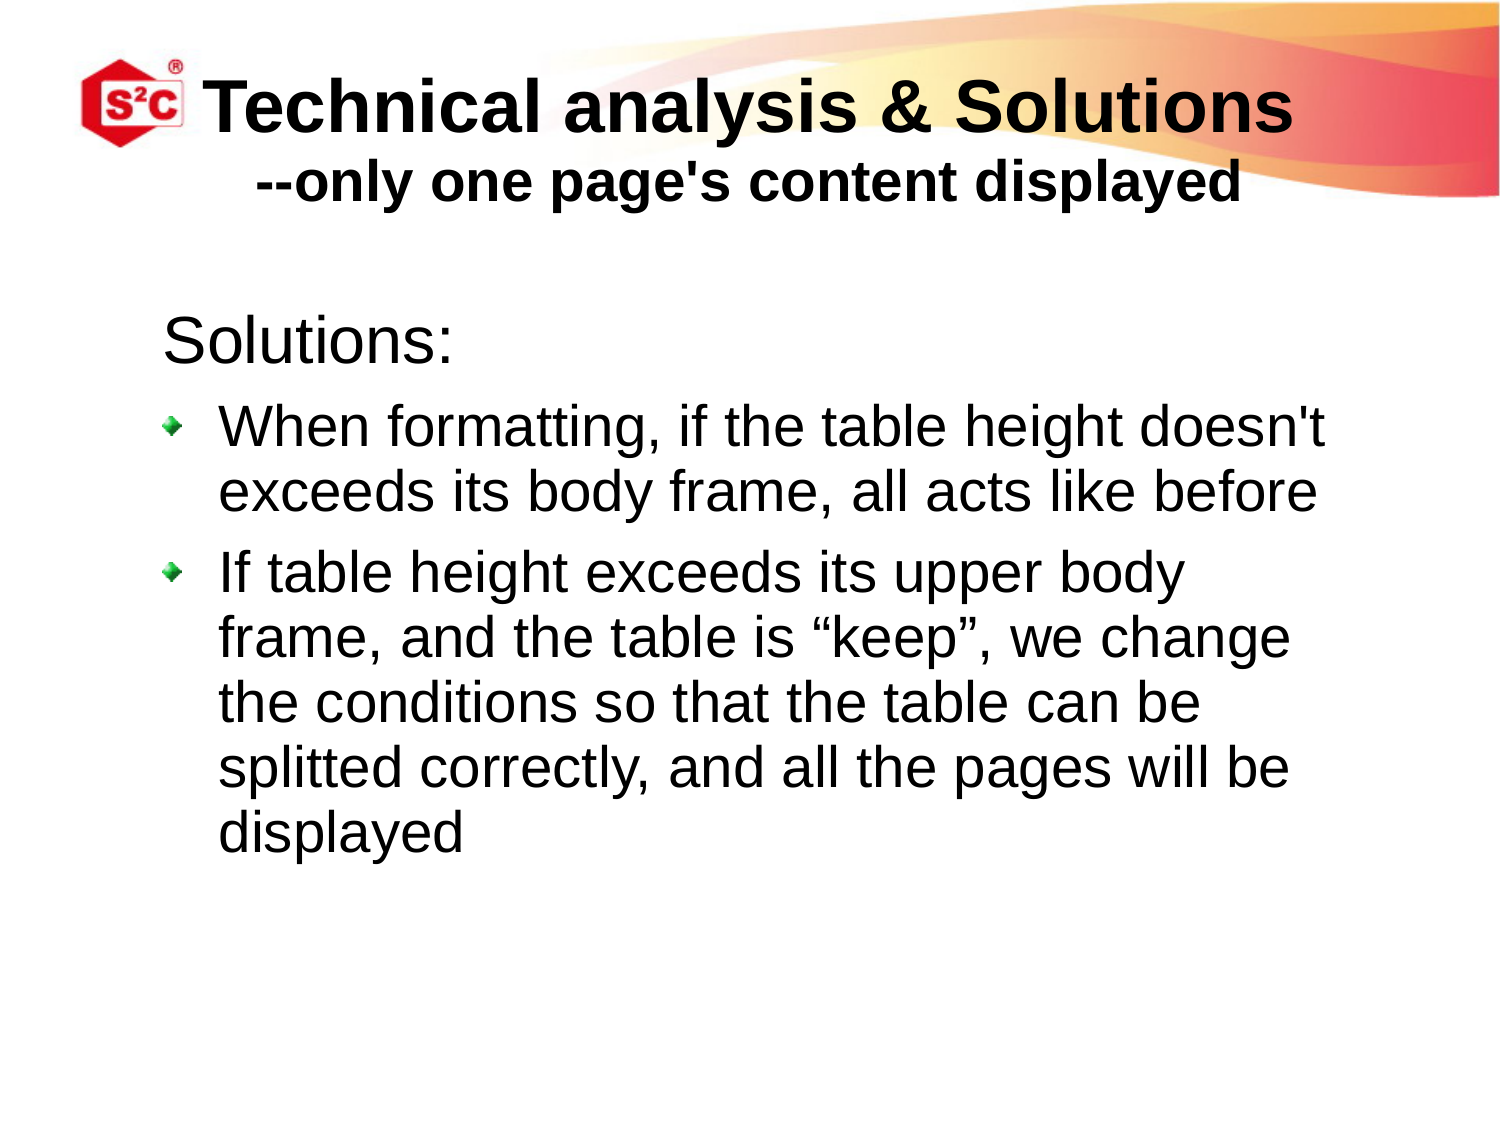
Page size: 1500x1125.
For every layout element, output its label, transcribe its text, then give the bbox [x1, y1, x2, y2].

list Solutions: When formatting, if the table height doesn't exceeds its body frame, all acts like before If table height exceeds its upper body frame, and the table is “keep”, we change the conditions so that the table can be splitted correctly, and all the pages will be displayed [147, 295, 1359, 945]
picture [0, 0, 1500, 1125]
title Technical analysis & Solutions --only one page's content displayed [75, 44, 1425, 233]
